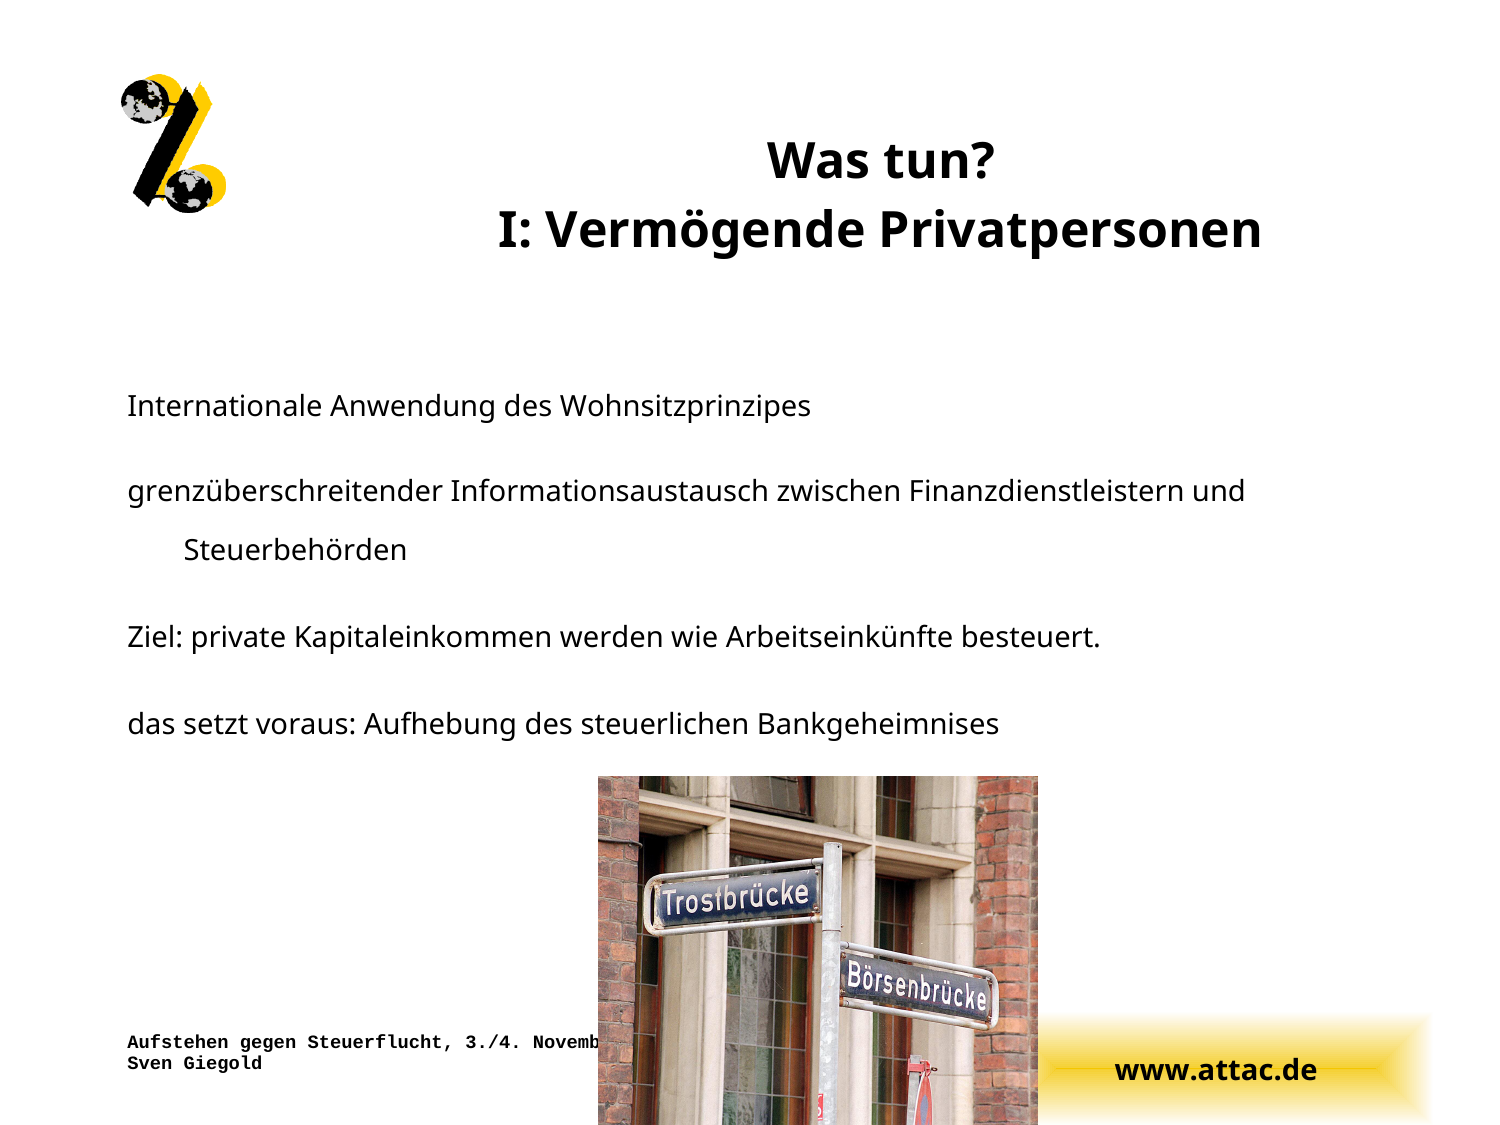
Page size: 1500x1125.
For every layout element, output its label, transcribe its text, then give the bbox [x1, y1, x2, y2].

list Internationale Anwendung des Wohnsitzprinzipes grenzüberschreitender Informationsaustausch zwischen Finanzdienstleistern und Steuerbehörden Ziel: private Kapitaleinkommen werden wie Arbeitseinkünfte besteuert. das setzt voraus: Aufhebung des steuerlichen Bankgeheimnises [112, 337, 1388, 1013]
picture [598, 776, 1038, 1125]
picture [121, 74, 226, 213]
title Was tun? I: Vermögende Privatpersonen [374, 99, 1388, 288]
